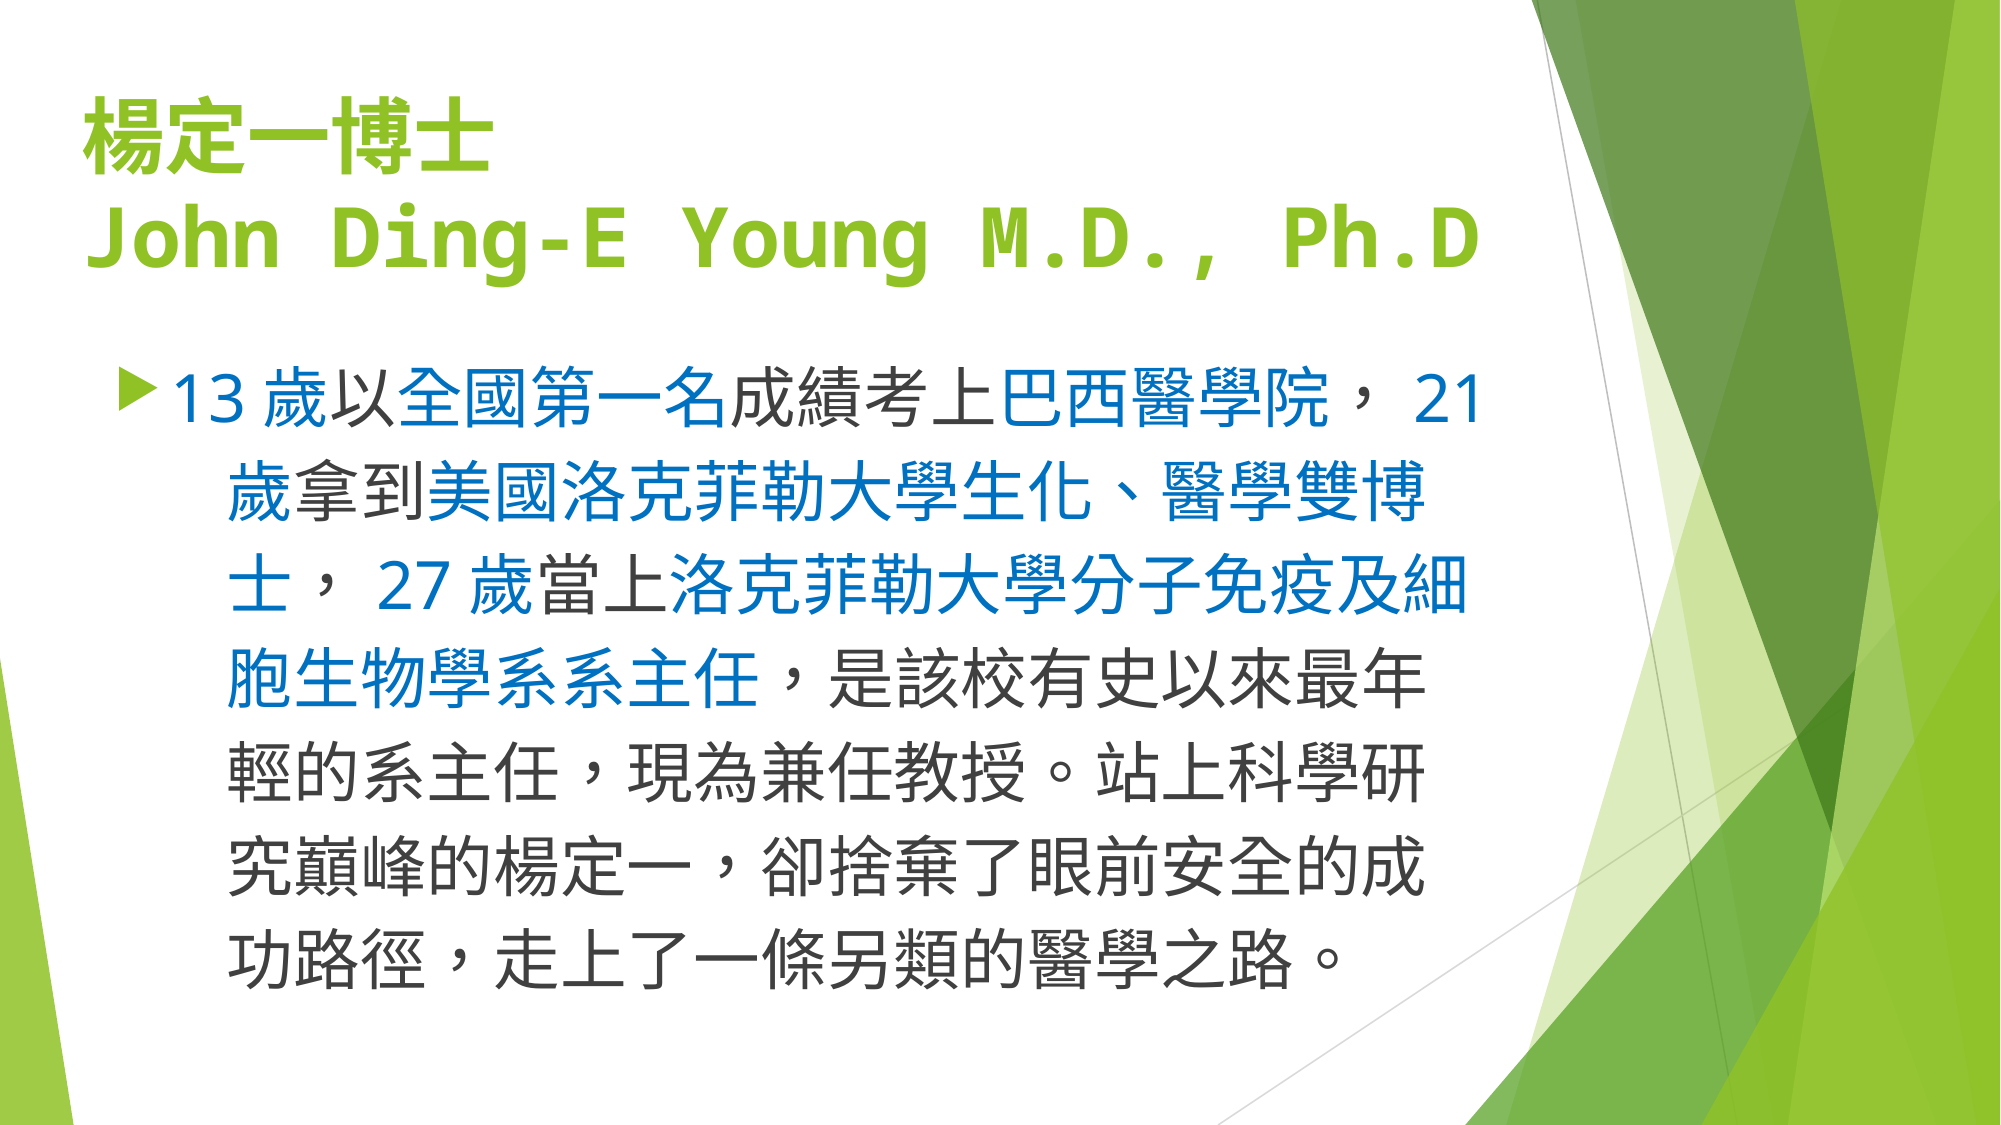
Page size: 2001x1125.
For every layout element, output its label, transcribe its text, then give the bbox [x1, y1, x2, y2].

list 13歲以全國第一名成績考上巴西醫學院，21歲拿到美國洛克菲勒大學生化、醫學雙博士，27歲當上洛克菲勒大學分子免疫及細胞生物學系系主任，是該校有史以來最年輕的系主任，現為兼任教授。站上科學研究巔峰的楊定一，卻捨棄了眼前安全的成功路徑，走上了一條另類的醫學之路。 [99, 334, 1510, 1077]
title 楊定一博士 John Ding-E Young M.D., Ph.D [66, 76, 1598, 243]
